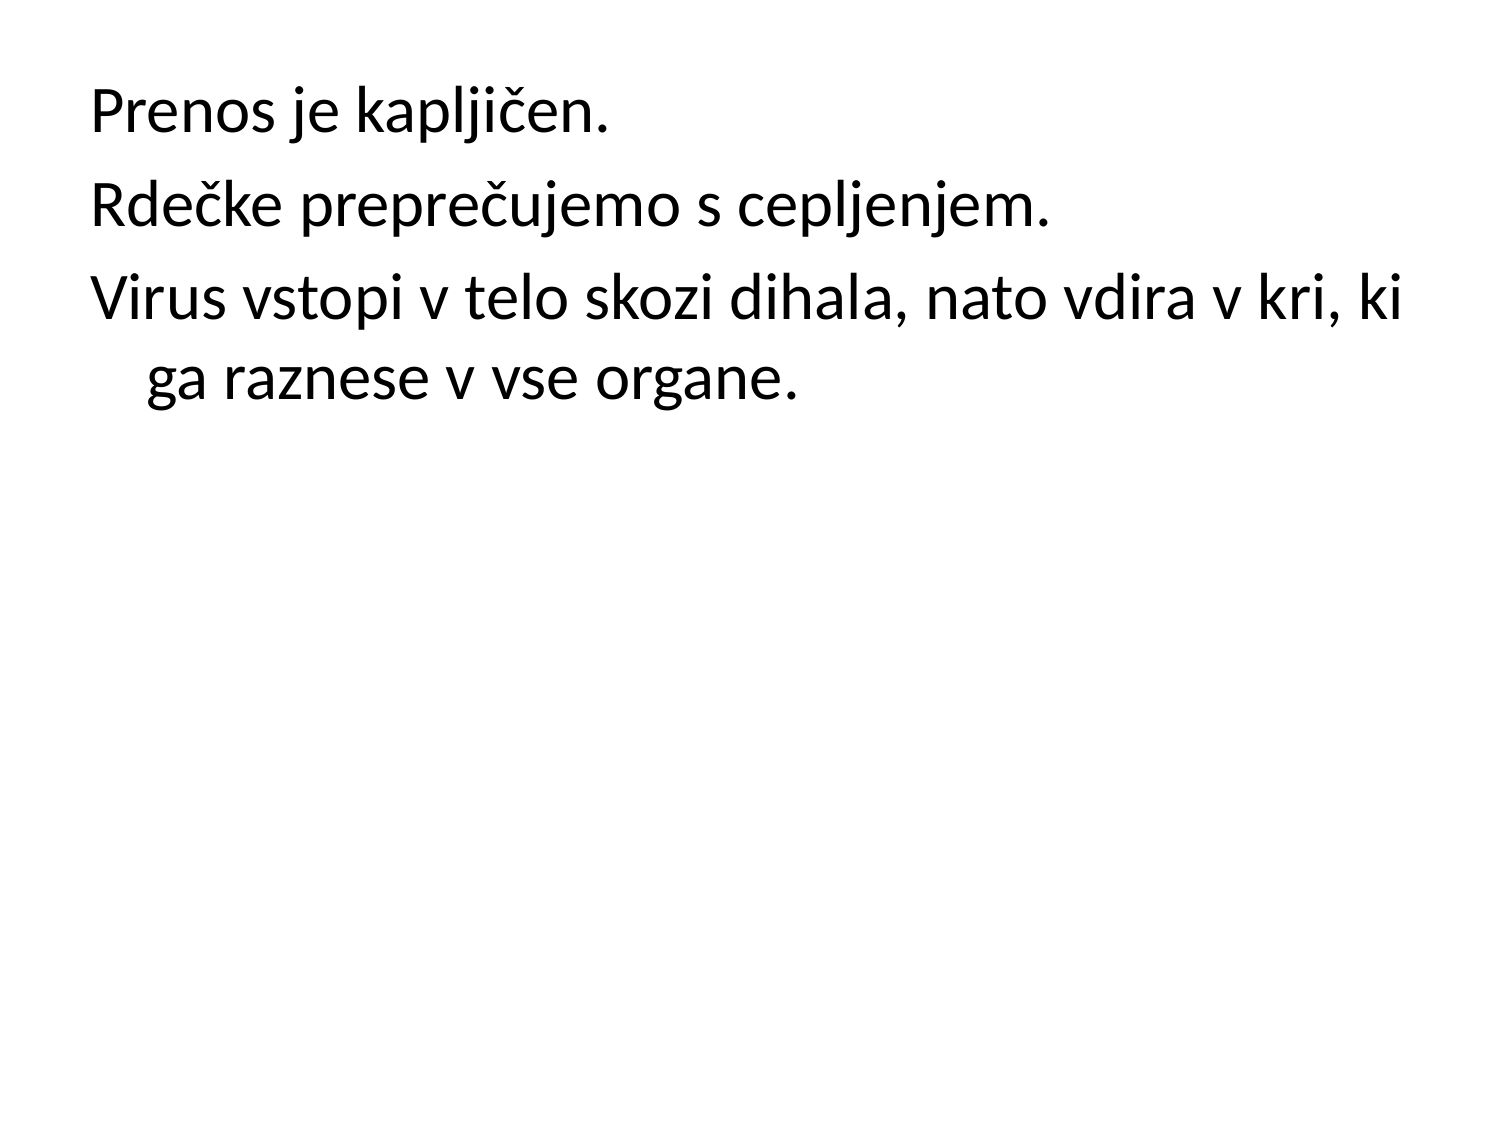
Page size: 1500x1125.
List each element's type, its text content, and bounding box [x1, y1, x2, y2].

list Prenos je kapljičen. Rdečke preprečujemo s cepljenjem. Virus vstopi v telo skozi dihala, nato vdira v kri, ki ga raznese v vse organe. [75, 58, 1425, 1005]
